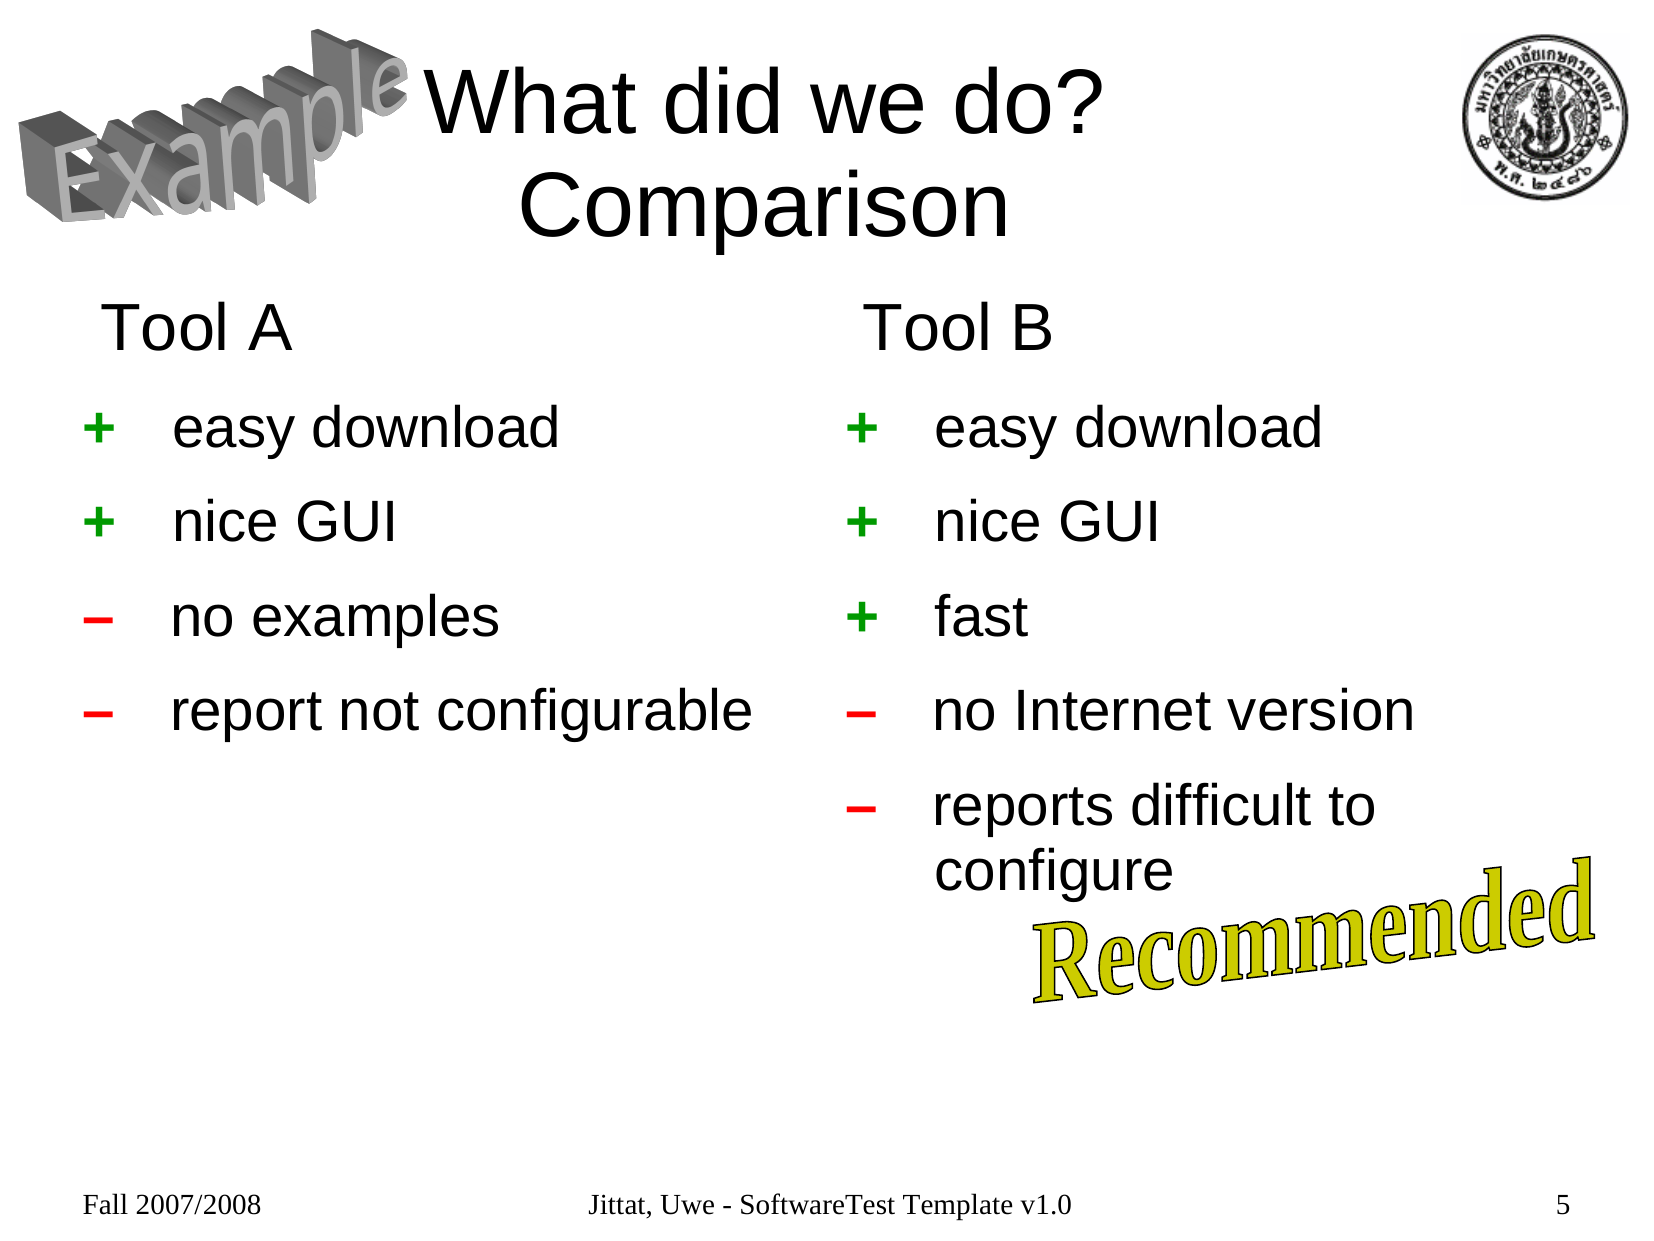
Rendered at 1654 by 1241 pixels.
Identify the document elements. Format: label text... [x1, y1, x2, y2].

text_box Recommended [1549, 856, 1595, 943]
text_box Recommended [1222, 918, 1293, 982]
text_box Recommended [1033, 921, 1097, 1003]
title What did we do? Comparison [82, 49, 1447, 257]
list Tool A + easy download + nice GUI – no examples – report not configurable [82, 290, 809, 1182]
text_box Recommended [1409, 900, 1456, 960]
text_box Recommended [1460, 866, 1506, 953]
text_box Recommended [1509, 890, 1544, 948]
picture [1461, 33, 1630, 205]
text_box Recommended [1296, 910, 1367, 973]
list Tool B + easy download + nice GUI + fast – no Internet version – reports difficult to configure [845, 290, 1572, 1167]
text_box Recommended [1138, 932, 1173, 990]
text_box Recommended [1099, 937, 1134, 995]
text_box Recommended [1370, 906, 1406, 963]
text_box Recommended [1178, 927, 1217, 986]
